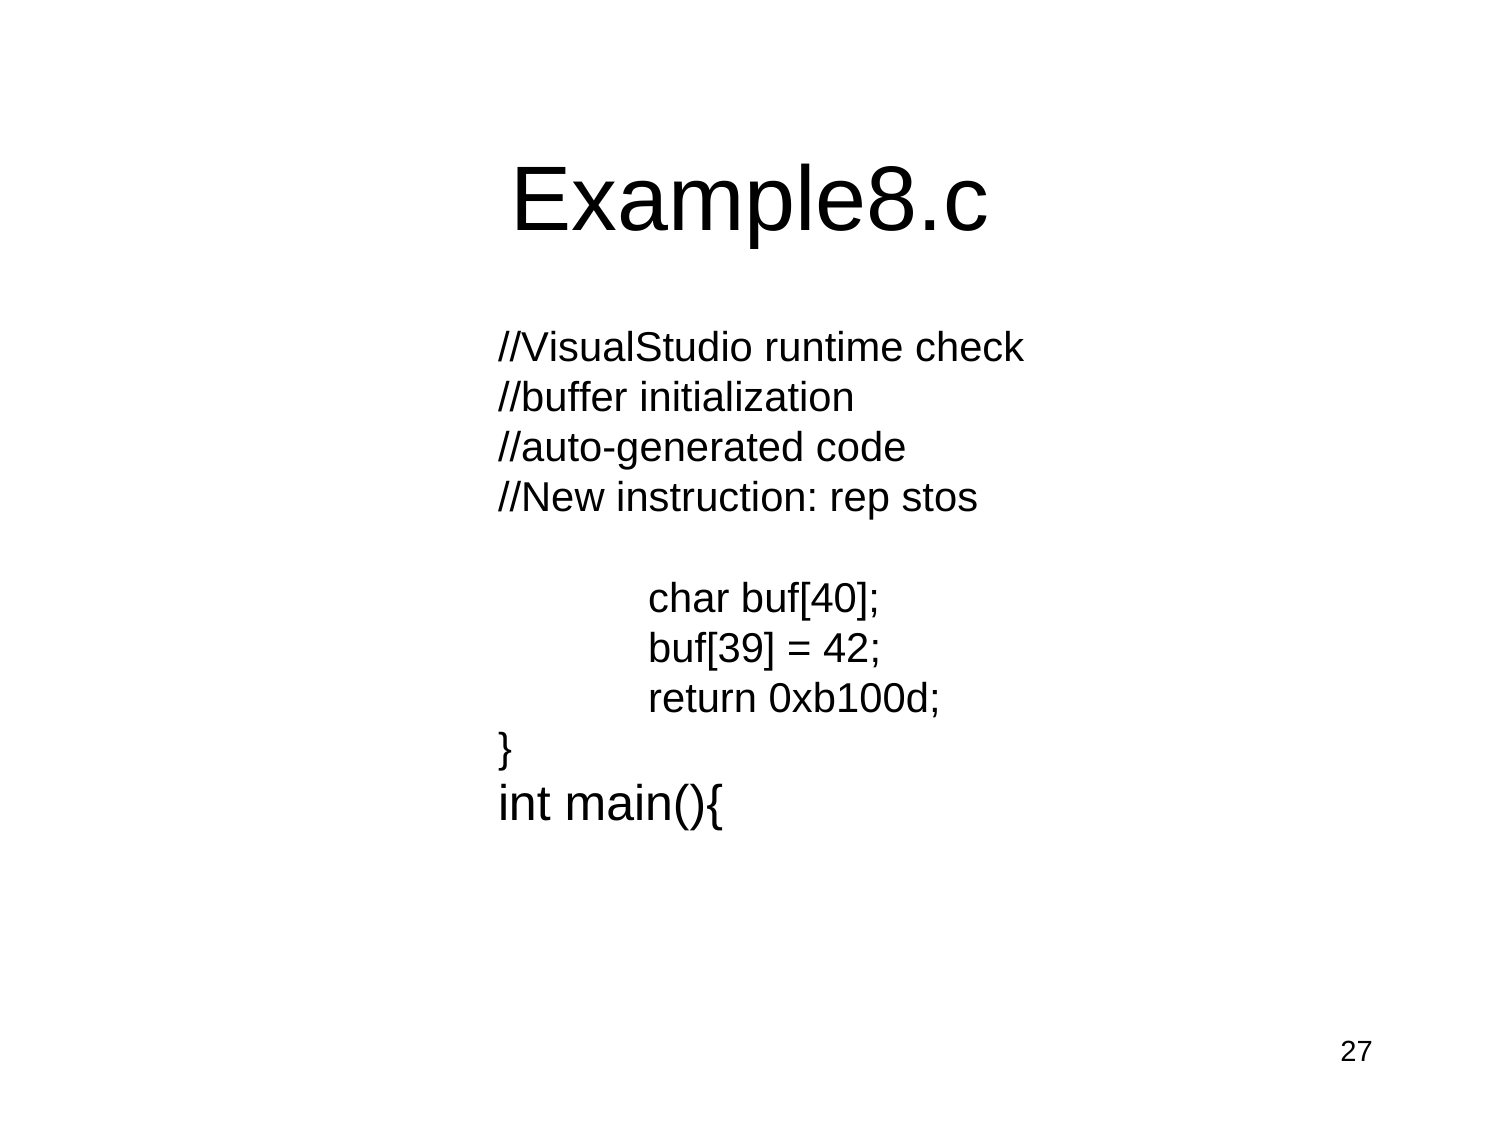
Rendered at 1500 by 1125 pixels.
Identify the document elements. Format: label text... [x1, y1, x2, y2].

text_box <number> [1074, 1025, 1388, 1101]
title Example8.c [112, 99, 1388, 288]
text_box //VisualStudio runtime check //buffer initialization //auto-generated code //New instruction: rep stos char buf[40]; buf[39] = 42; return 0xb100d; } int main(){ [483, 312, 1040, 839]
